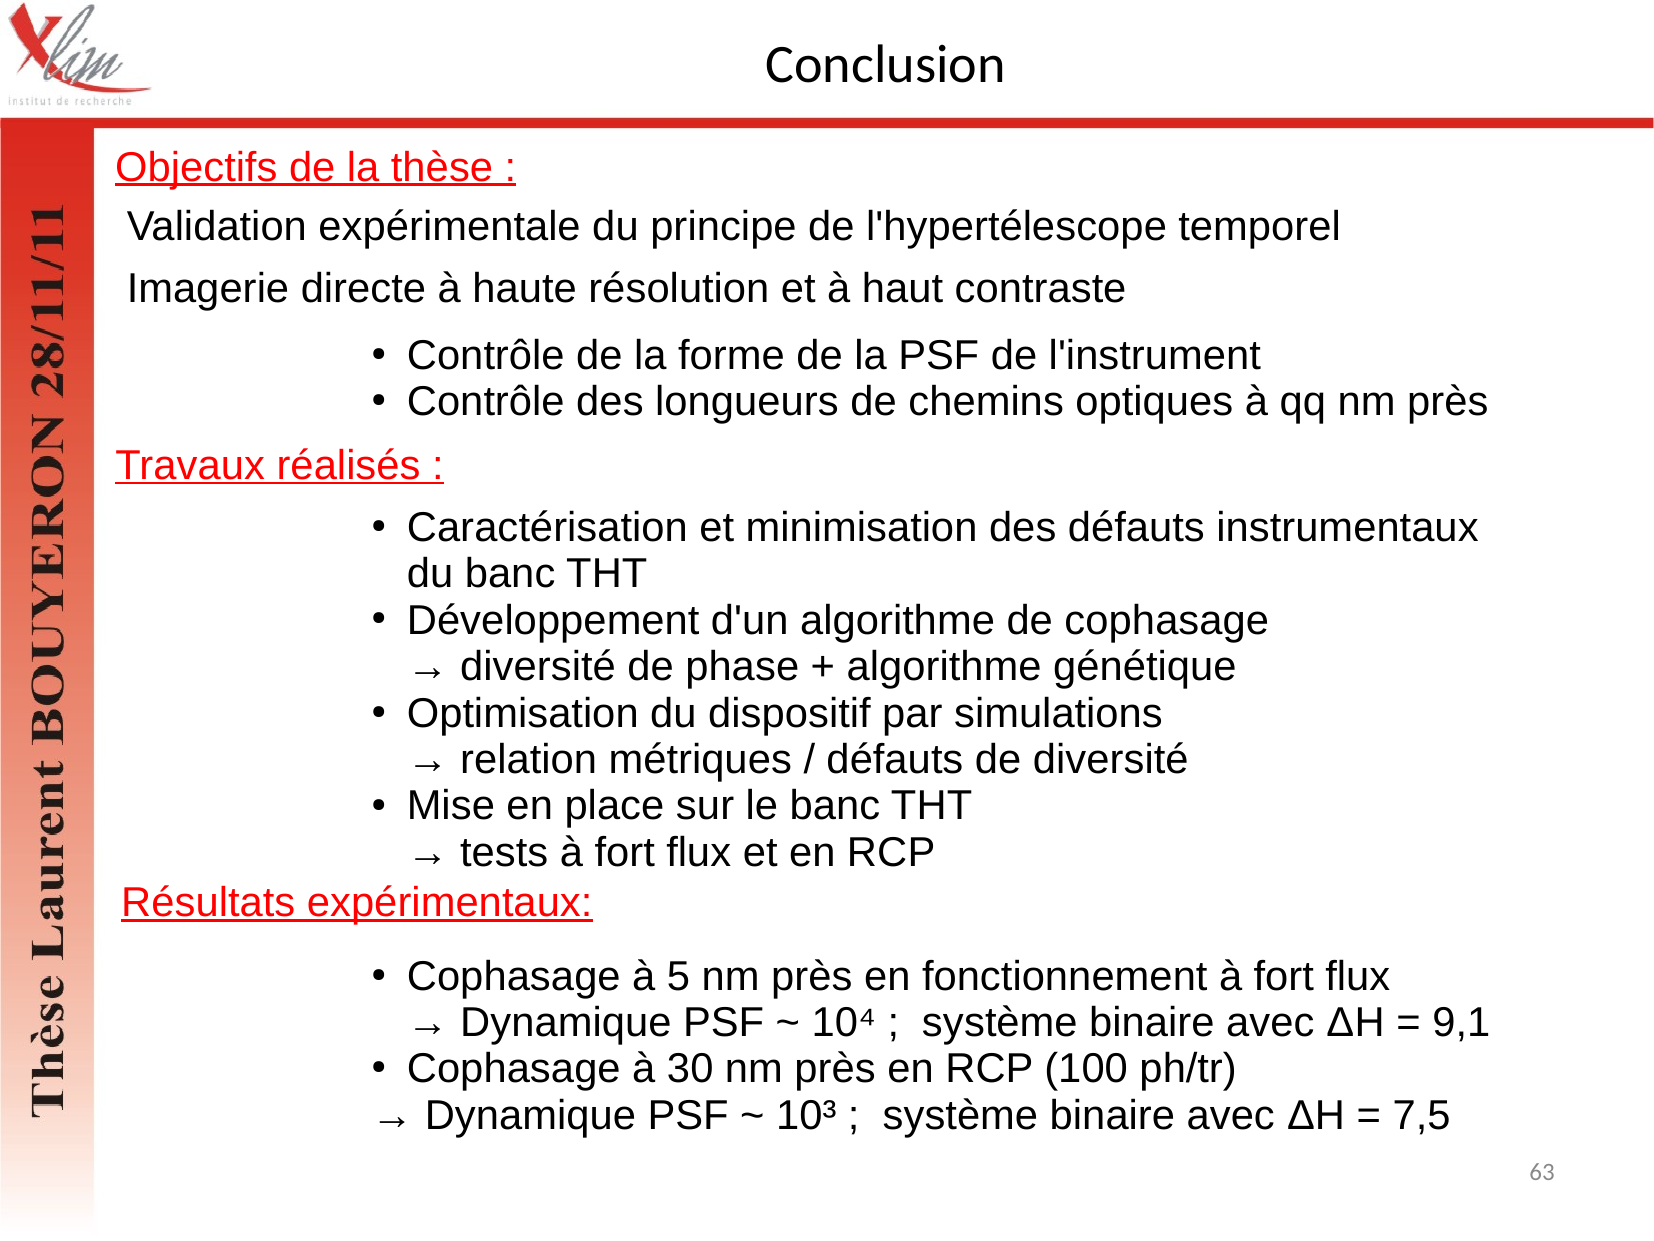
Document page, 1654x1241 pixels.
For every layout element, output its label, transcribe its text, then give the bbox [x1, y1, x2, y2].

text_box Travaux réalisés : [100, 434, 459, 497]
text_box Contrôle de la forme de la PSF de l'instrument Contrôle des longueurs de chemins optiques à qq nm près [356, 324, 1550, 432]
picture [0, 0, 1654, 1241]
text_box Conclusion [141, 0, 1630, 130]
text_box Caractérisation et minimisation des défauts instrumentaux du banc THT Développement d'un algorithme de cophasage → diversité de phase + algorithme génétique Optimisation du dispositif par simulations → relation métriques / défauts de diversité Mise en place sur le banc THT → tests à fort flux et en RCP [356, 496, 1501, 883]
text_box Imagerie directe à haute résolution et à haut contraste [112, 257, 1143, 319]
text_box Validation expérimentale du principe de l'hypertélescope temporel [112, 194, 1357, 257]
text_box Résultats expérimentaux: [106, 871, 608, 934]
text_box Cophasage à 5 nm près en fonctionnement à fort flux → Dynamique PSF ~ 10⁴ ; système binaire avec ΔH = 9,1 Cophasage à 30 nm près en RCP (100 ph/tr) → Dynamique PSF ~ 10³ ; système binaire avec ΔH = 7,5 [356, 944, 1654, 1146]
text_box Objectifs de la thèse : [100, 135, 532, 198]
